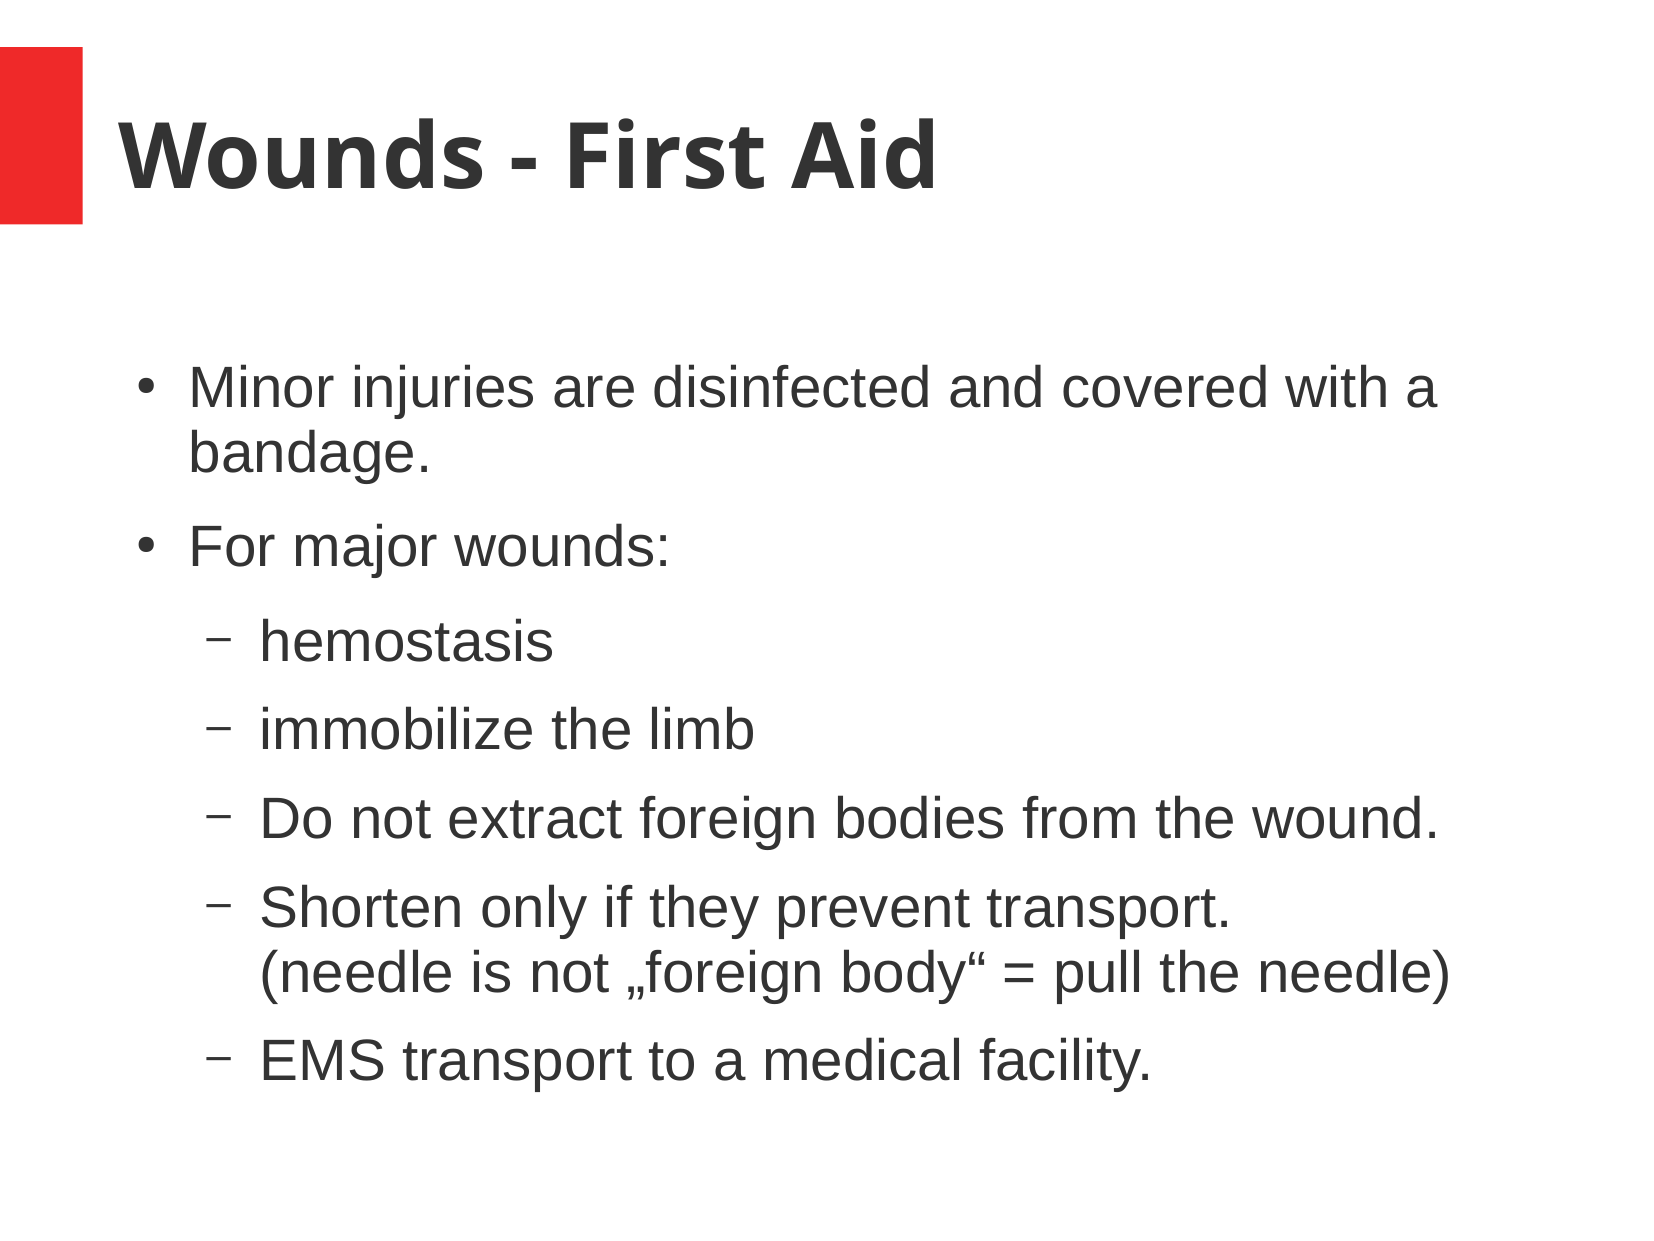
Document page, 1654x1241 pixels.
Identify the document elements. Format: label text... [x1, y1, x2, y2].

list Minor injuries are disinfected and covered with a bandage. For major wounds: hemostasis immobilize the limb Do not extract foreign bodies from the wound. Shorten only if they prevent transport. (needle is not „foreign body“ = pull the needle) EMS transport to a medical facility. [118, 354, 1536, 1074]
title Wounds - First Aid [118, 49, 1571, 257]
